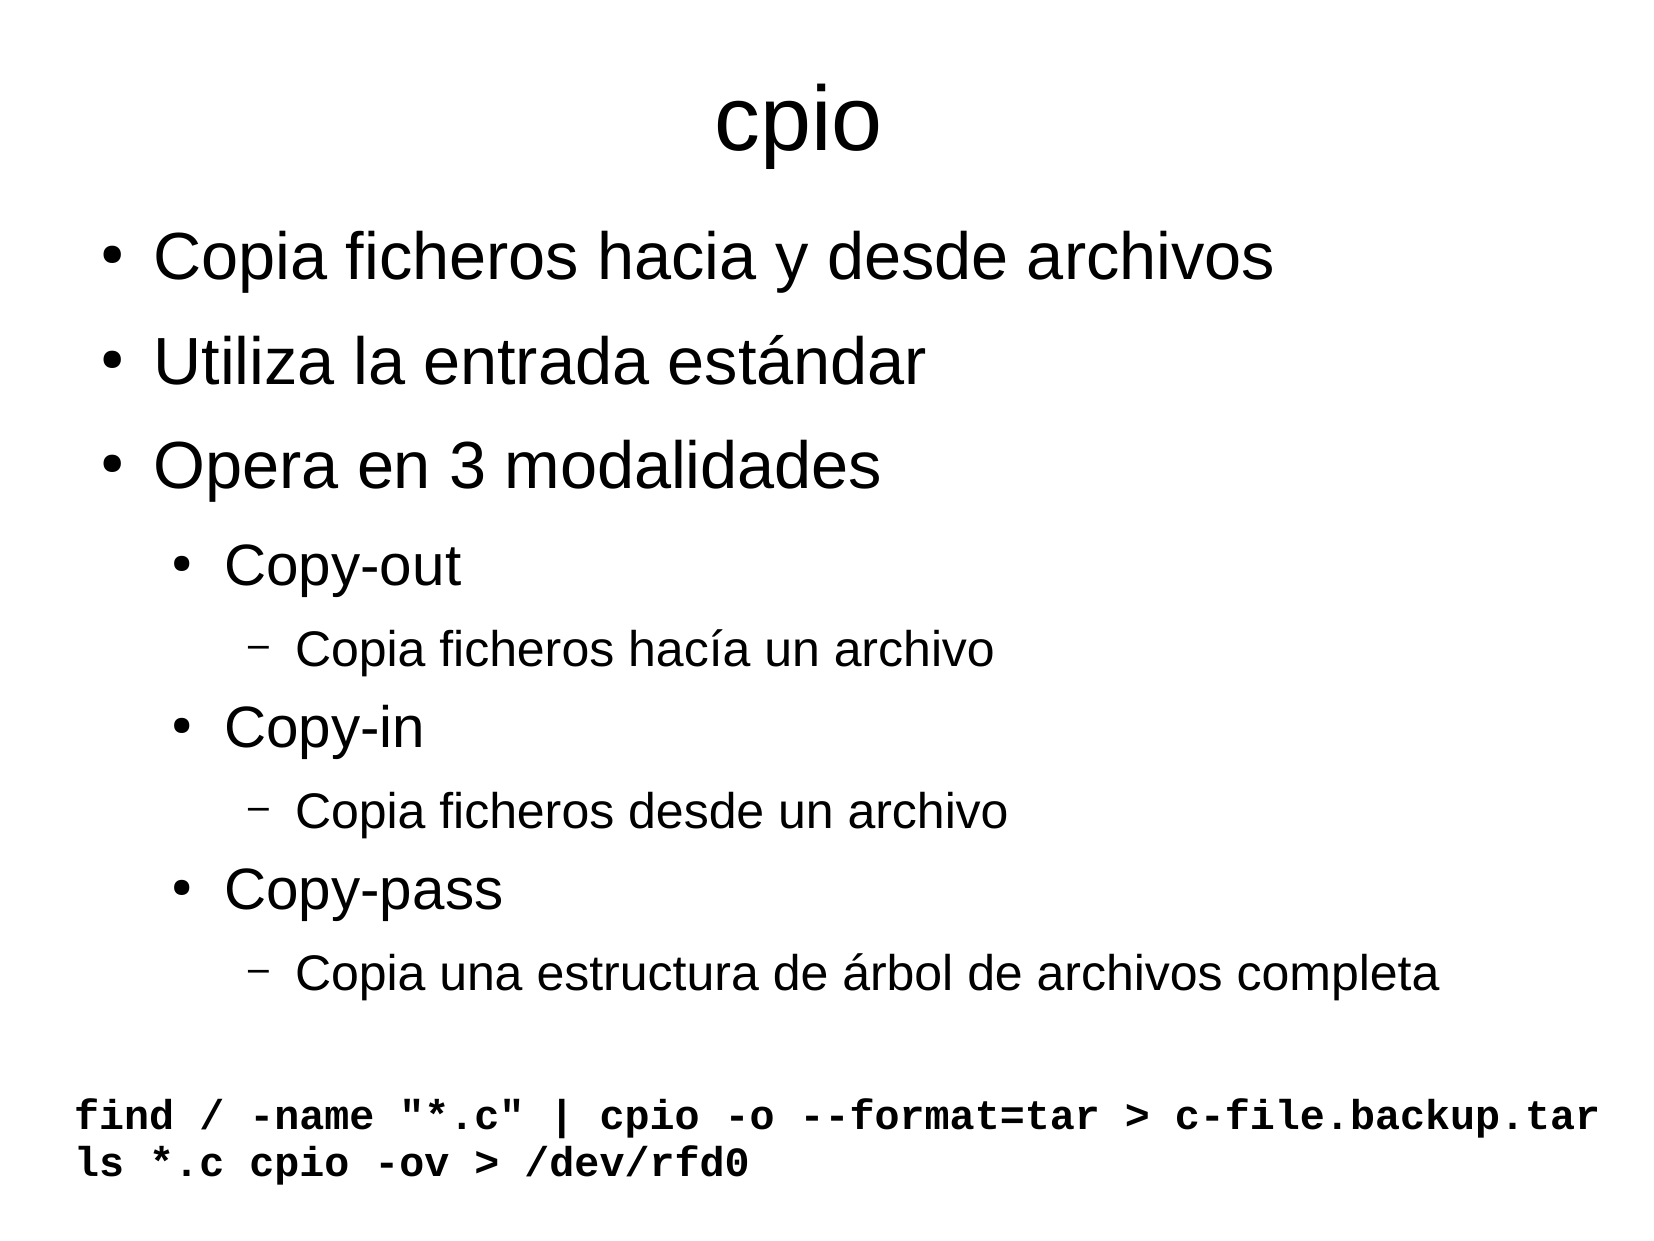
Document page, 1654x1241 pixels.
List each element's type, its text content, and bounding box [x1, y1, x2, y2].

title cpio [82, 49, 1571, 188]
text_box find / -name "*.c" | cpio -o --format=tar > c-file.backup.tar ls *.c cpio -ov > /dev/rfd0 [59, 1087, 1614, 1197]
list Copia ficheros hacia y desde archivos Utiliza la entrada estándar Opera en 3 modalidades Copy-out Copia ficheros hacía un archivo Copy-in Copia ficheros desde un archivo Copy-pass Copia una estructura de árbol de archivos completa [82, 219, 1571, 1038]
